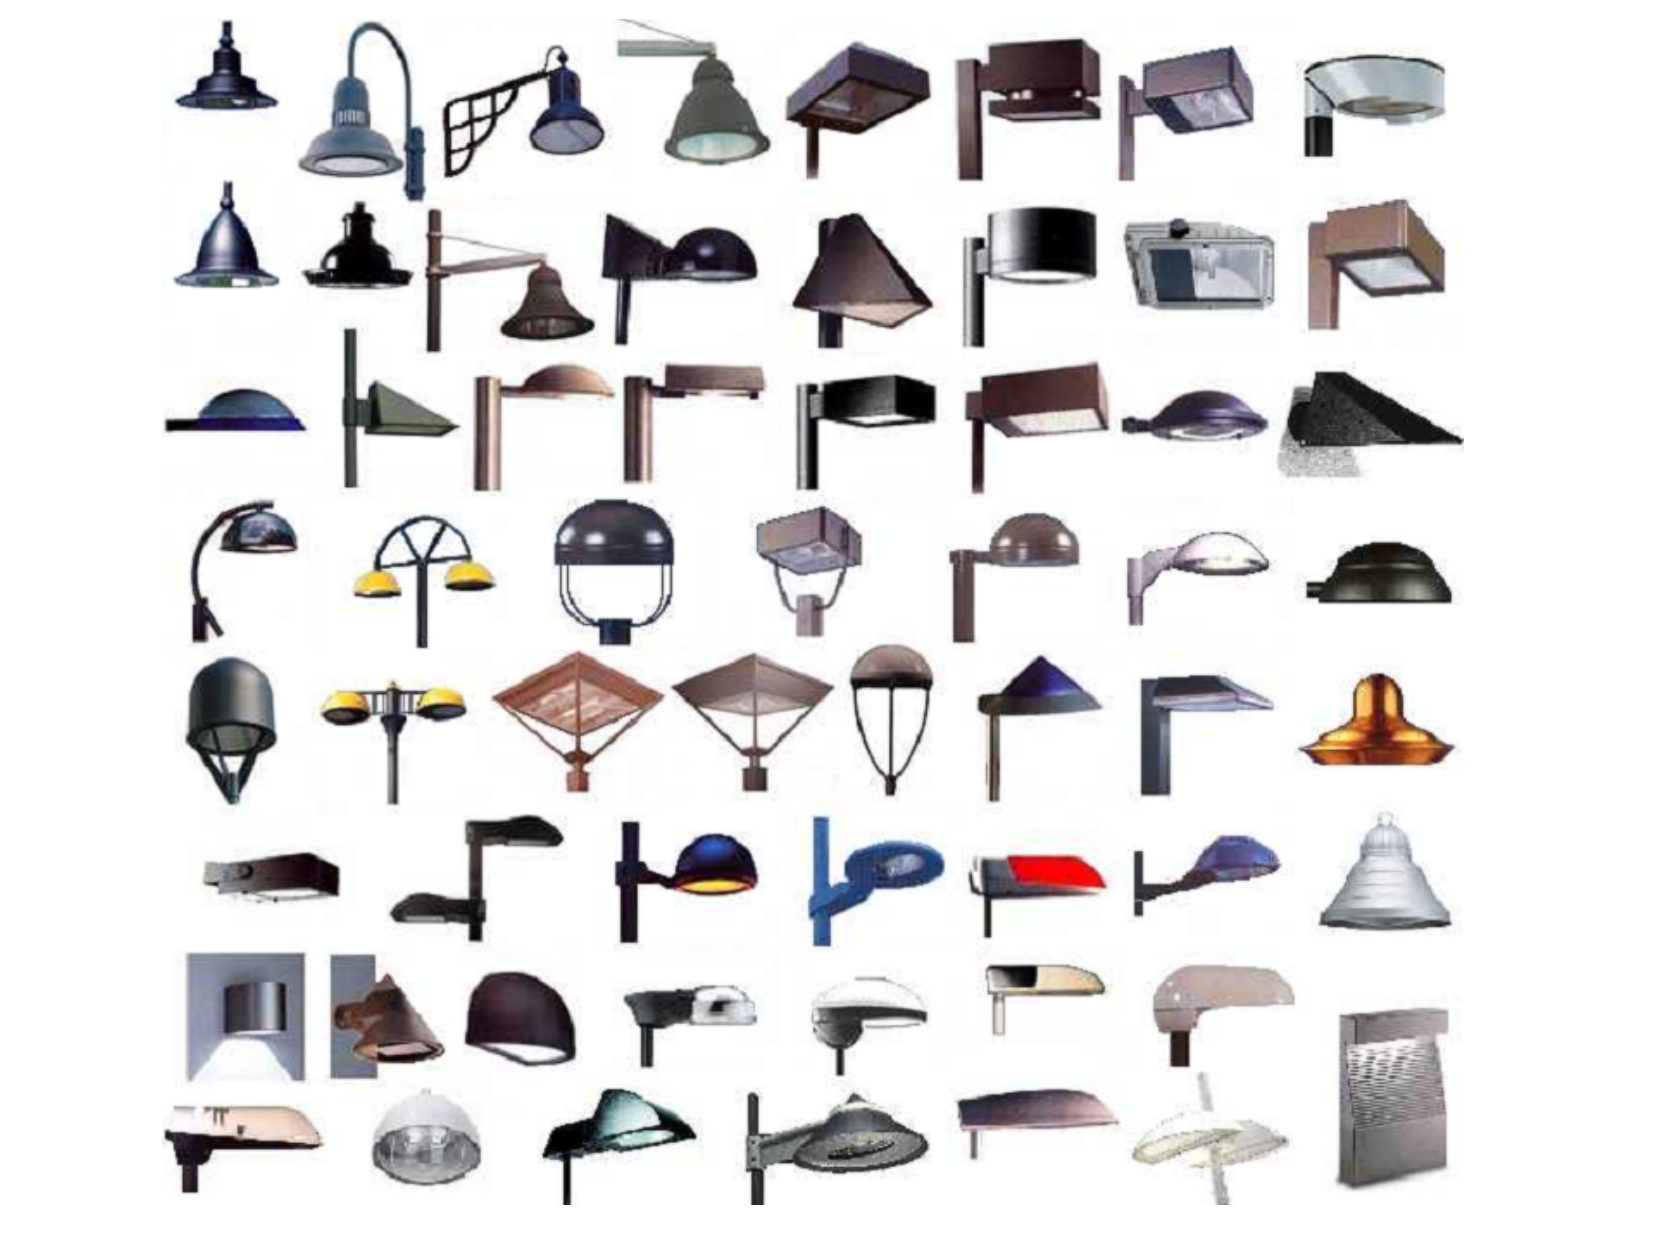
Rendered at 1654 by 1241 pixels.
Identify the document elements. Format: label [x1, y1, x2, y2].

picture [162, 19, 1464, 1205]
